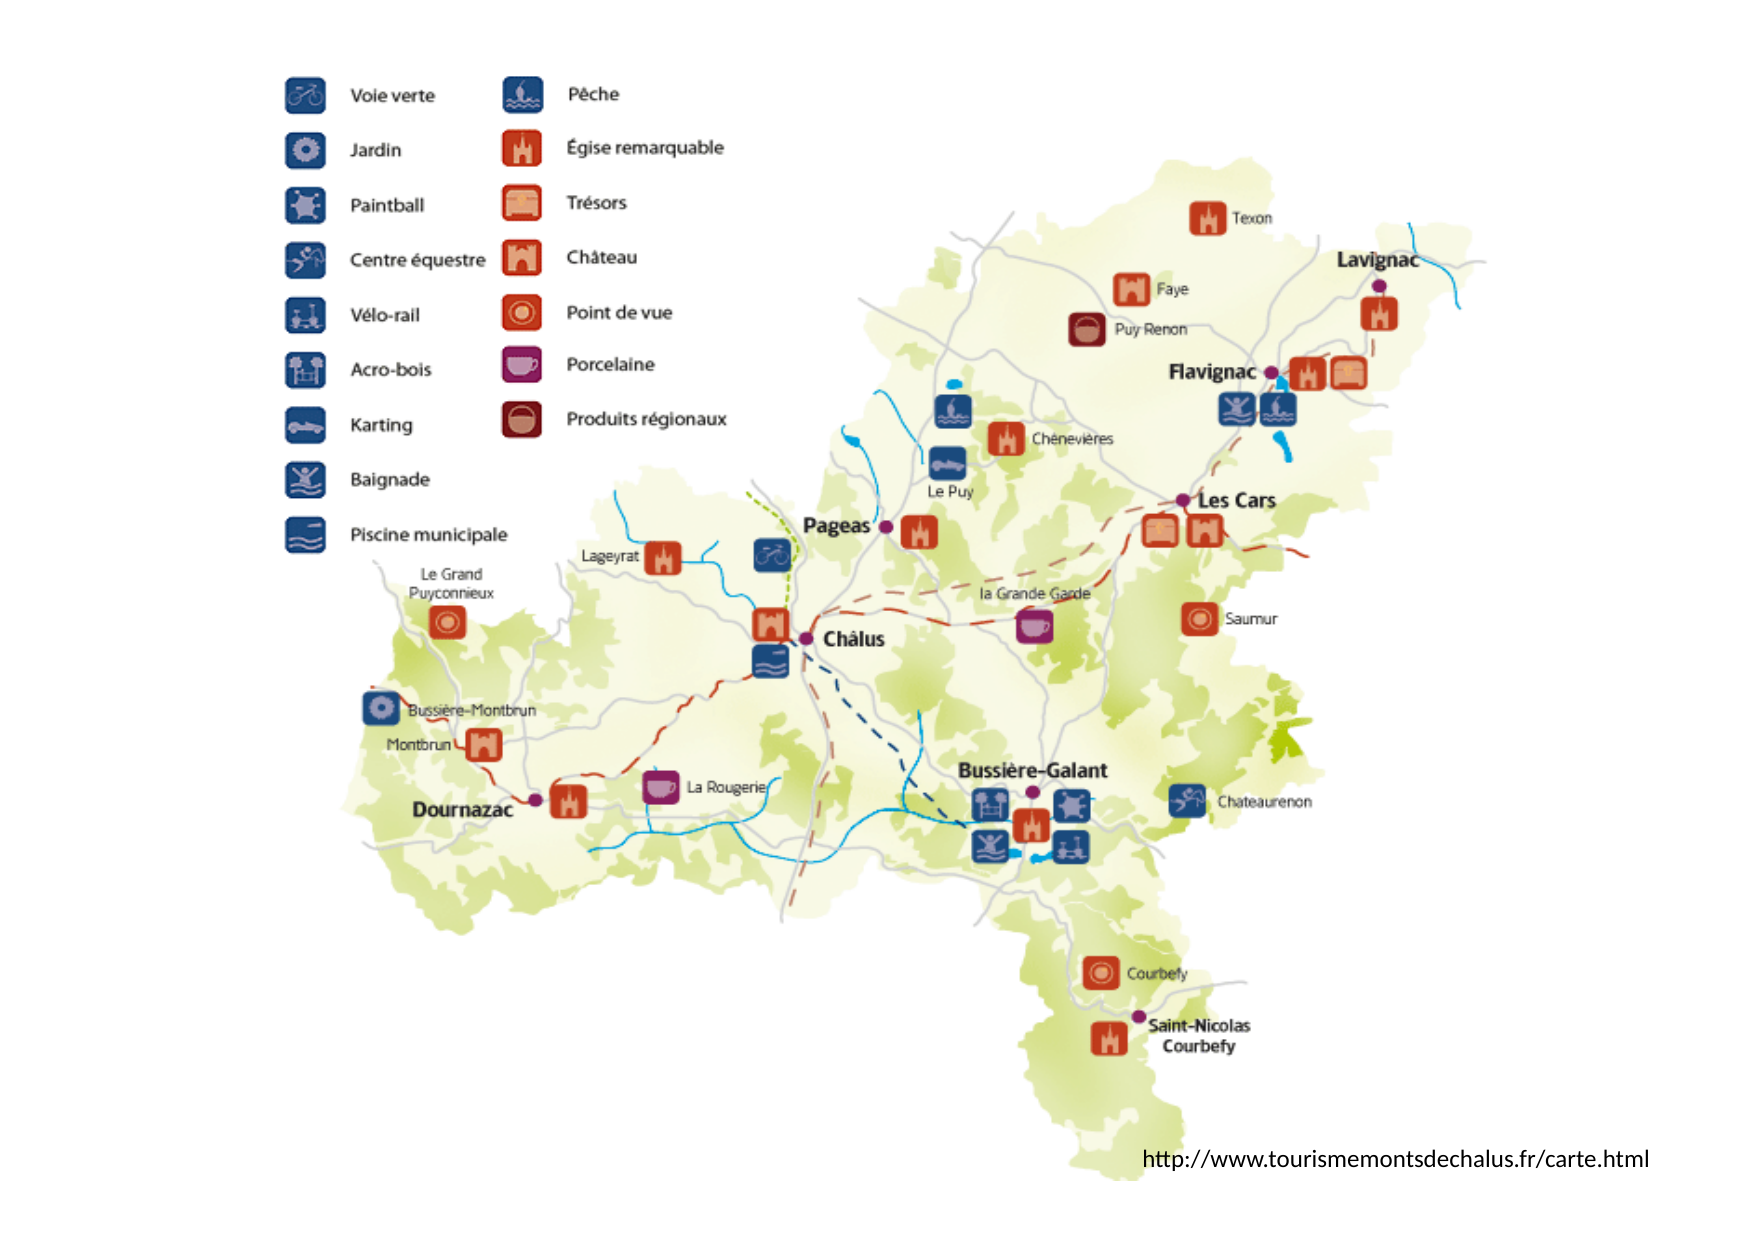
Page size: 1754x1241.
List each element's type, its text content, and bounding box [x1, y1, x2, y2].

picture [263, 58, 1491, 1182]
text_box http://www.tourismemontsdechalus.fr/carte.html [1127, 1135, 1666, 1181]
